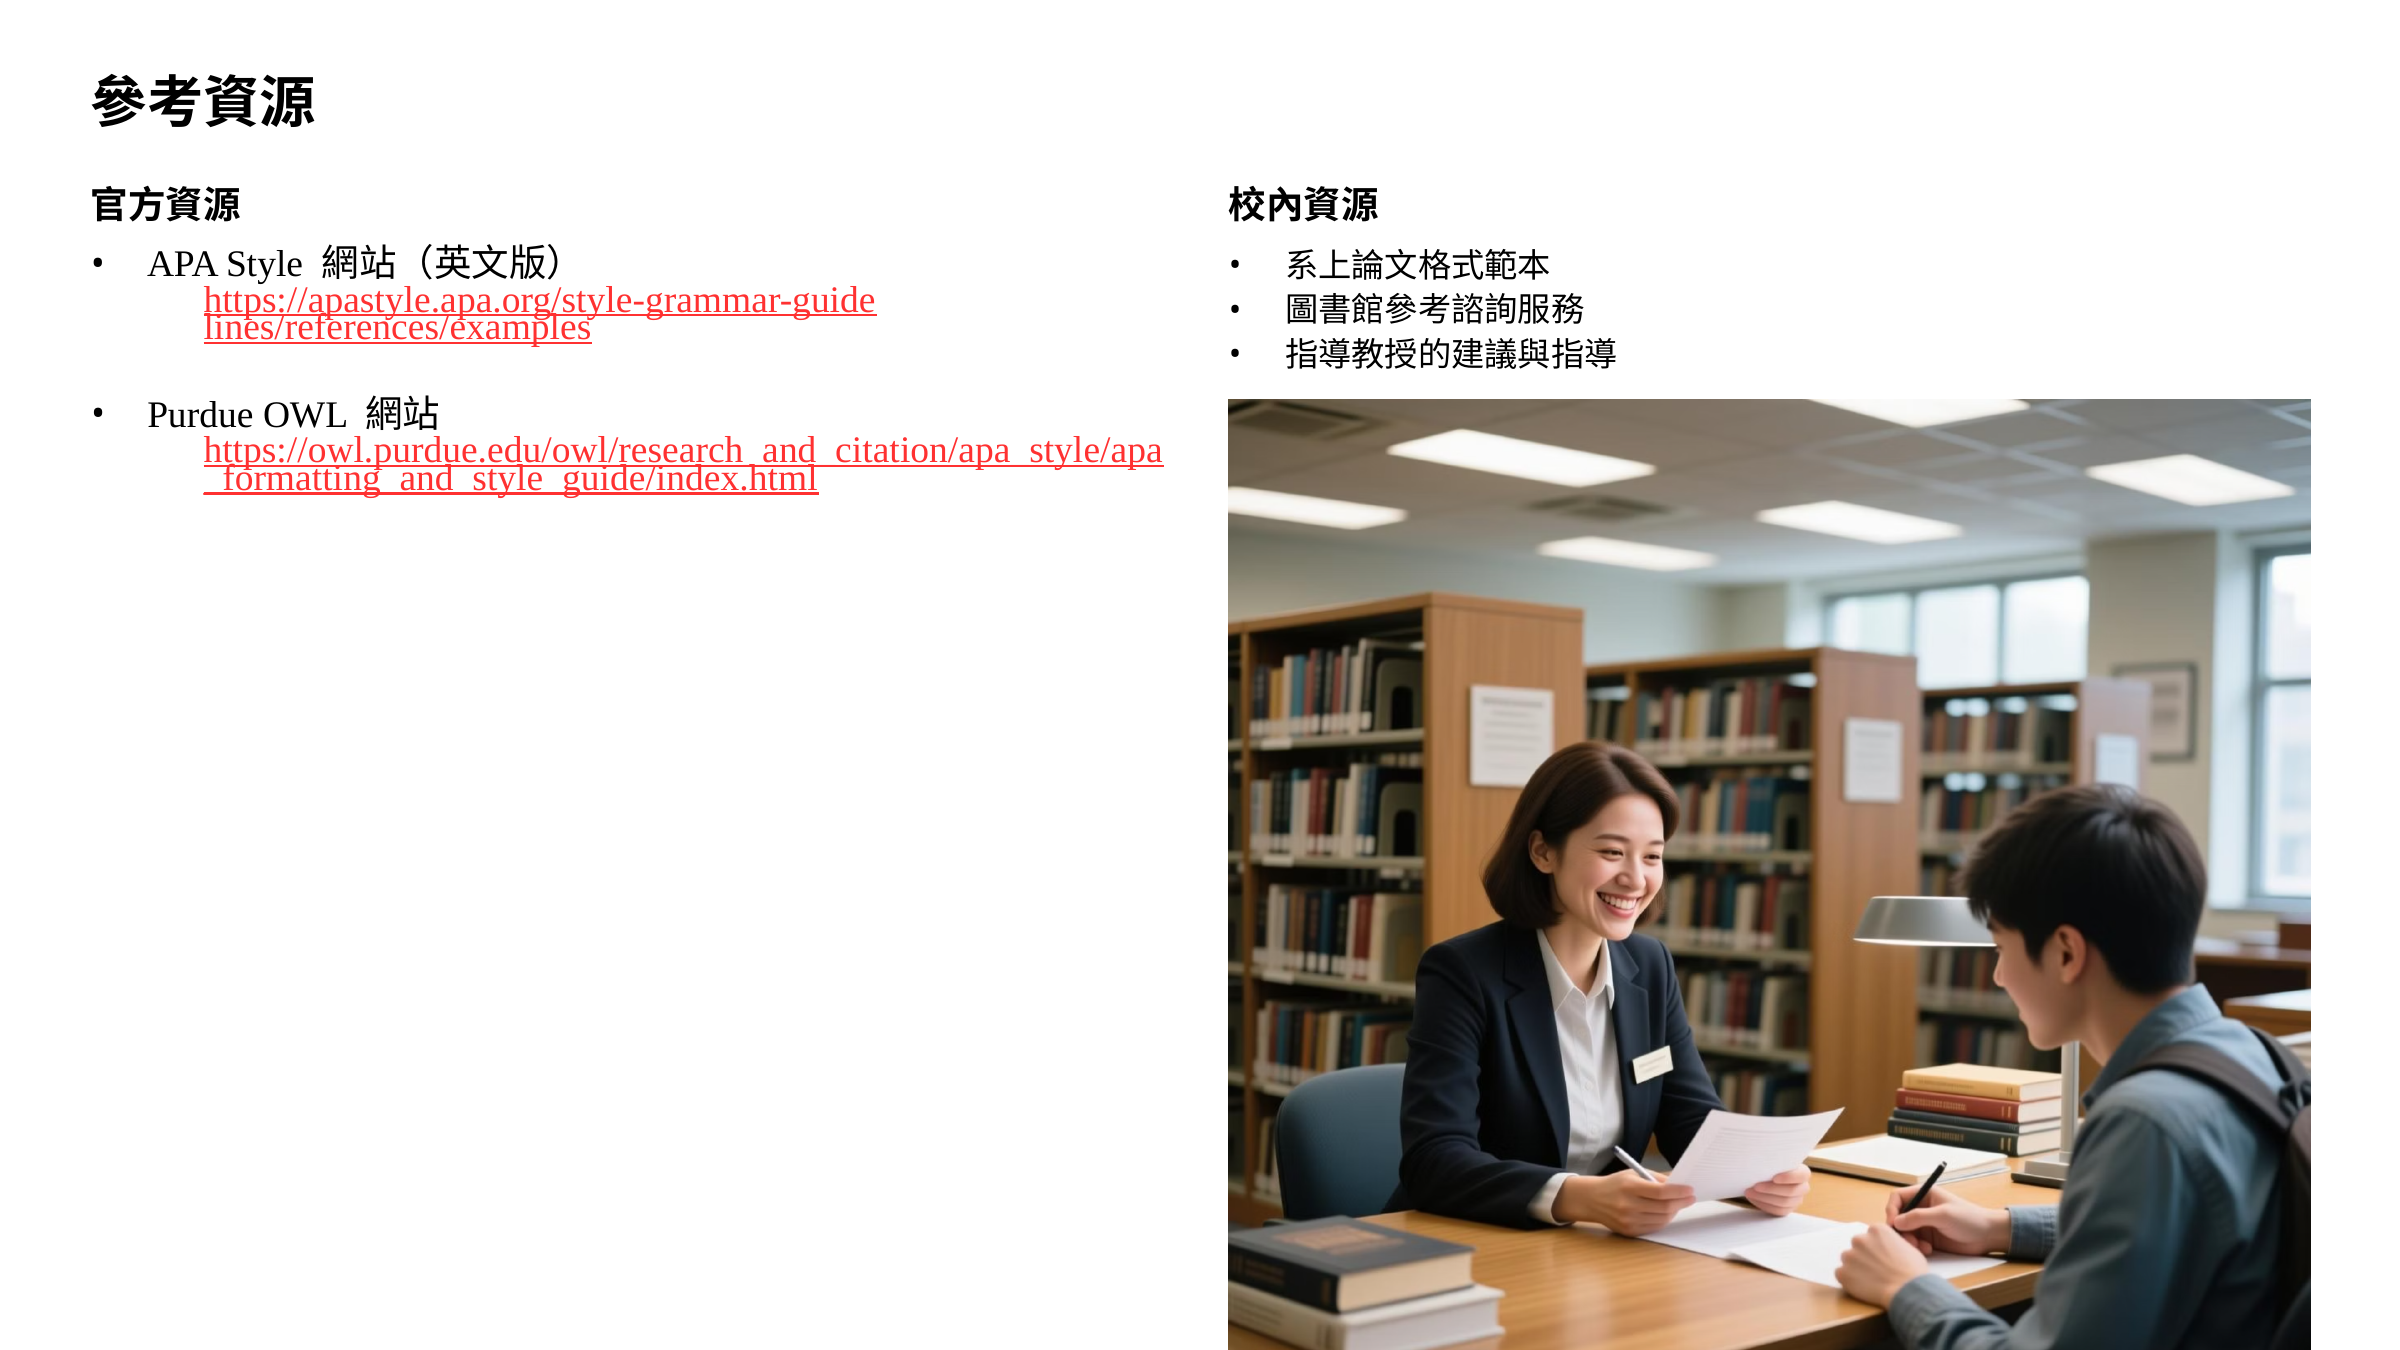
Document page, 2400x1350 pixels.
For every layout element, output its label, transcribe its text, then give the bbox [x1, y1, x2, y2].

text_box 指導教授的建議與指導 [1229, 337, 2310, 374]
text_box APA Style 網站（英文版）https://apastyle.apa.org/style-grammar-guidelines/references/examples [91, 249, 882, 321]
text_box 系上論文格式範本 [1229, 249, 2310, 285]
text_box 校內資源 [1229, 190, 1513, 226]
text_box 官方資源 [91, 190, 375, 226]
text_box 校內資源 [1229, 190, 1234, 209]
text_box Purdue OWL 網站https://owl.purdue.edu/owl/research_and_citation/apa_style/apa_formatting_and_style_guide/index.html [91, 399, 1172, 508]
text_box 參考資源 [91, 62, 659, 134]
text_box 校內資源 [1248, 196, 1259, 208]
picture [1228, 399, 2311, 1350]
text_box 圖書館參考諮詢服務 [1229, 293, 2310, 329]
